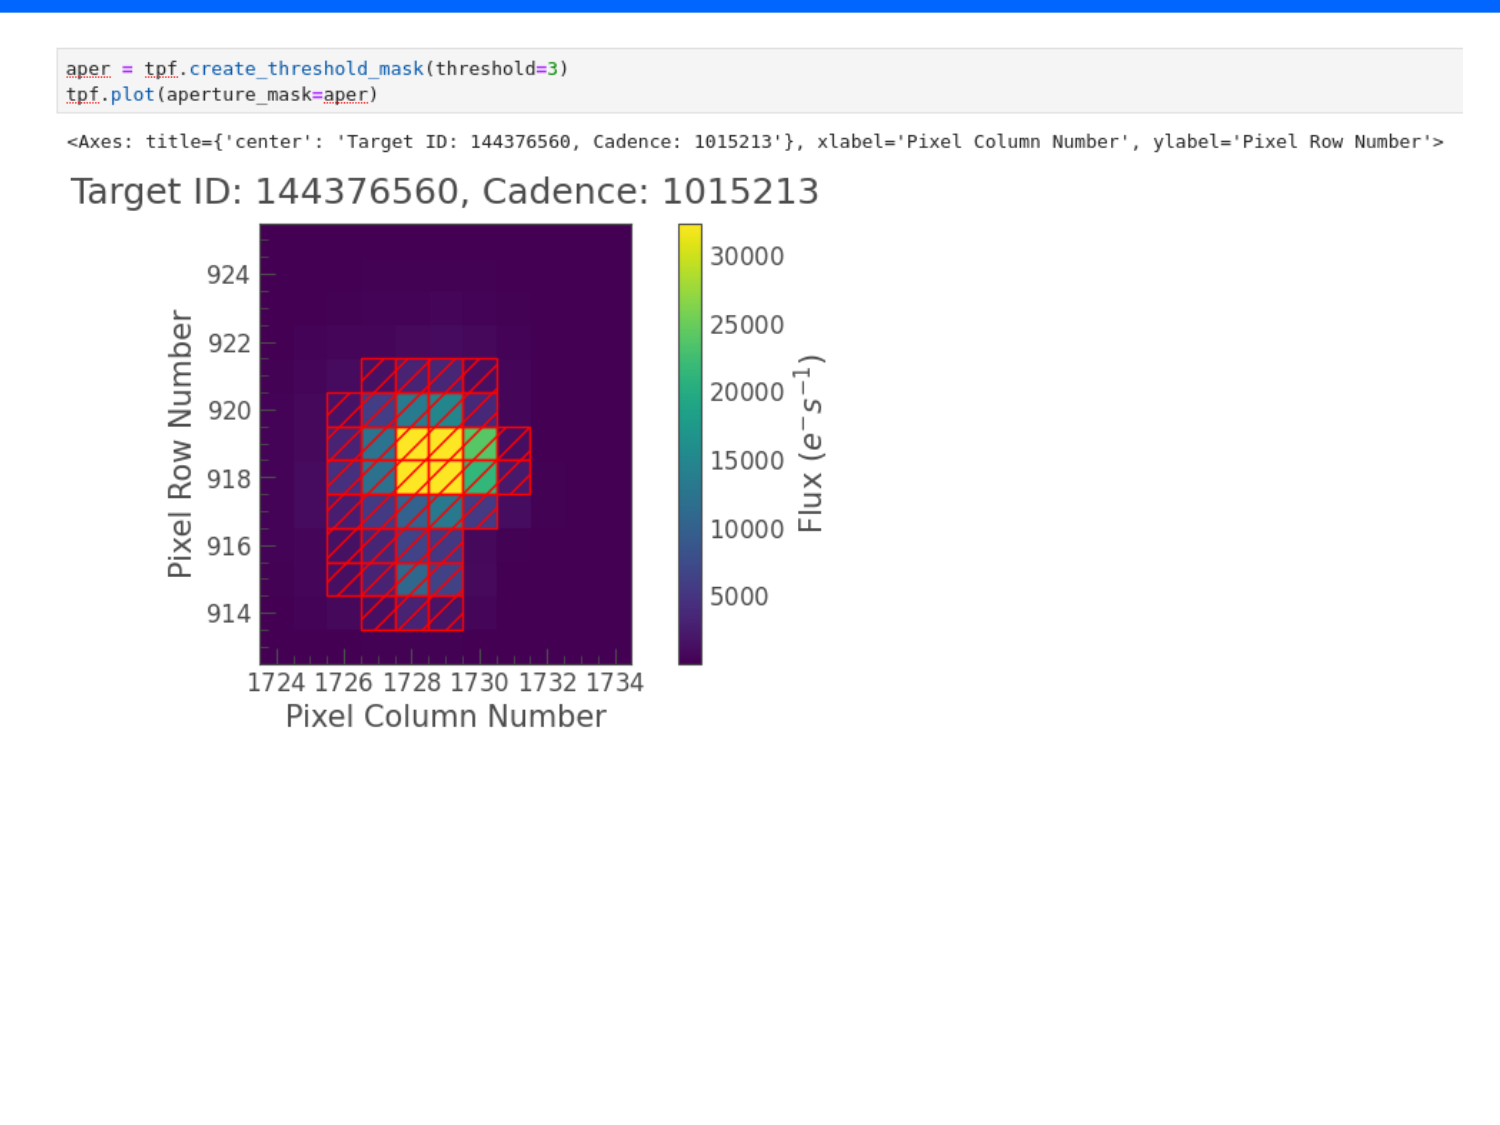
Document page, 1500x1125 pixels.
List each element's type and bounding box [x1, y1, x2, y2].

picture [51, 38, 1463, 751]
